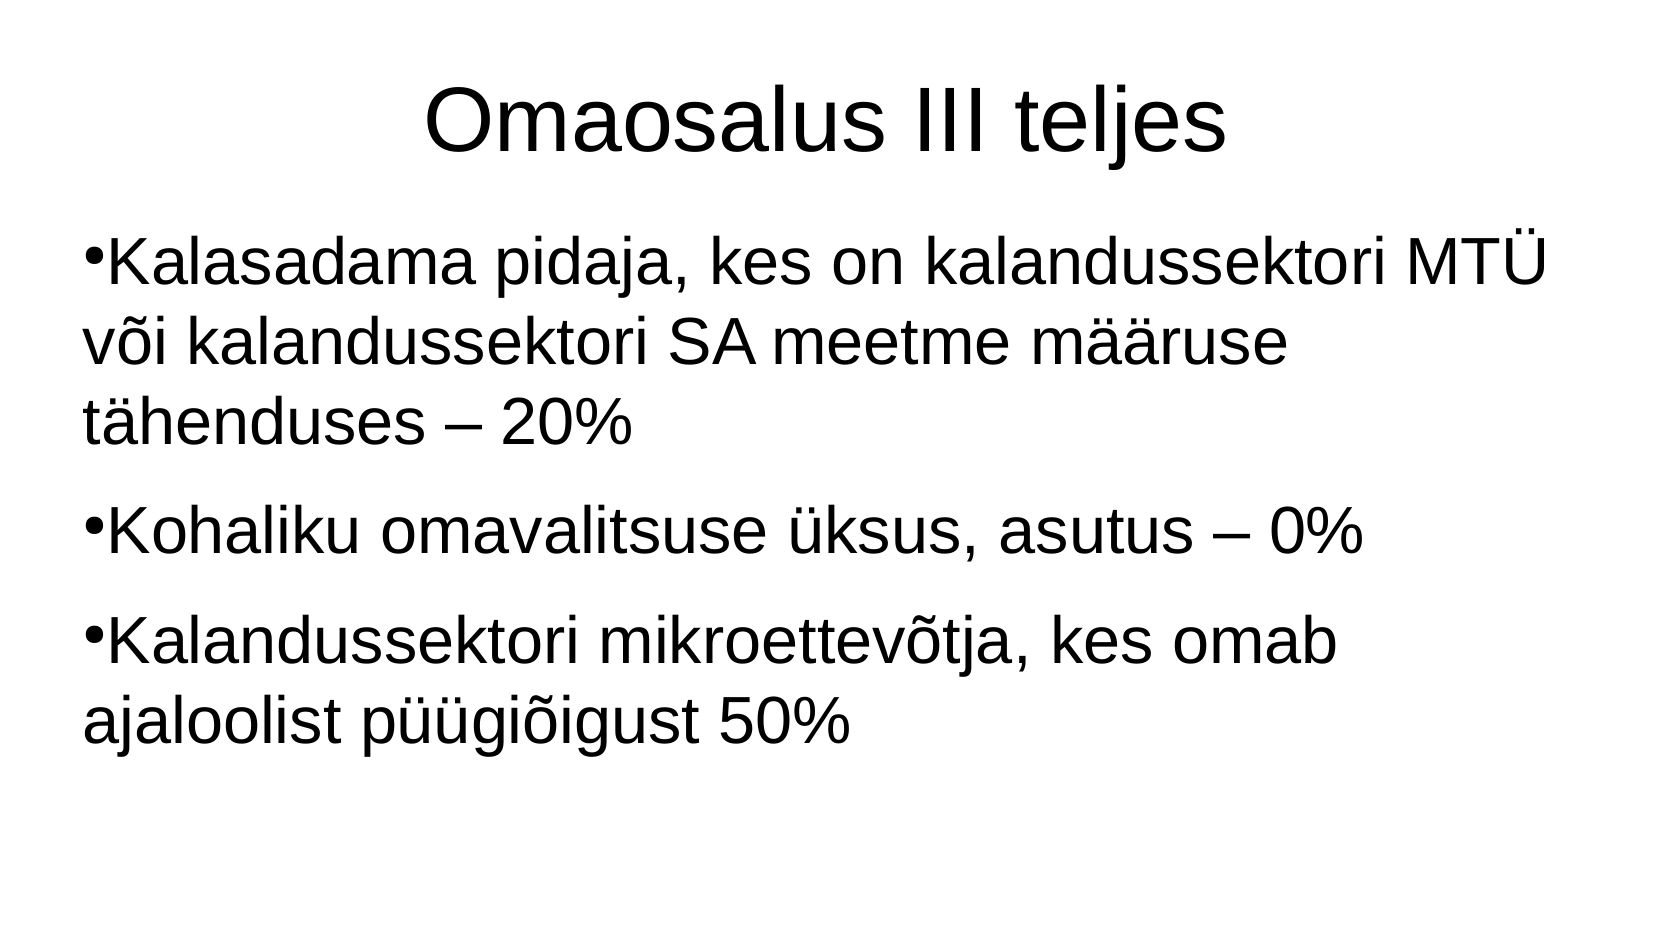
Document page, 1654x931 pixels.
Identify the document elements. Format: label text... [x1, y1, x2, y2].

list Kalasadama pidaja, kes on kalandussektori MTÜ või kalandussektori SA meetme määruse tähenduses – 20% Kohaliku omavalitsuse üksus, asutus – 0% Kalandussektori mikroettevõtja, kes omab ajaloolist püügiõigust 50% [82, 217, 1571, 758]
title Omaosalus III teljes [82, 37, 1571, 193]
